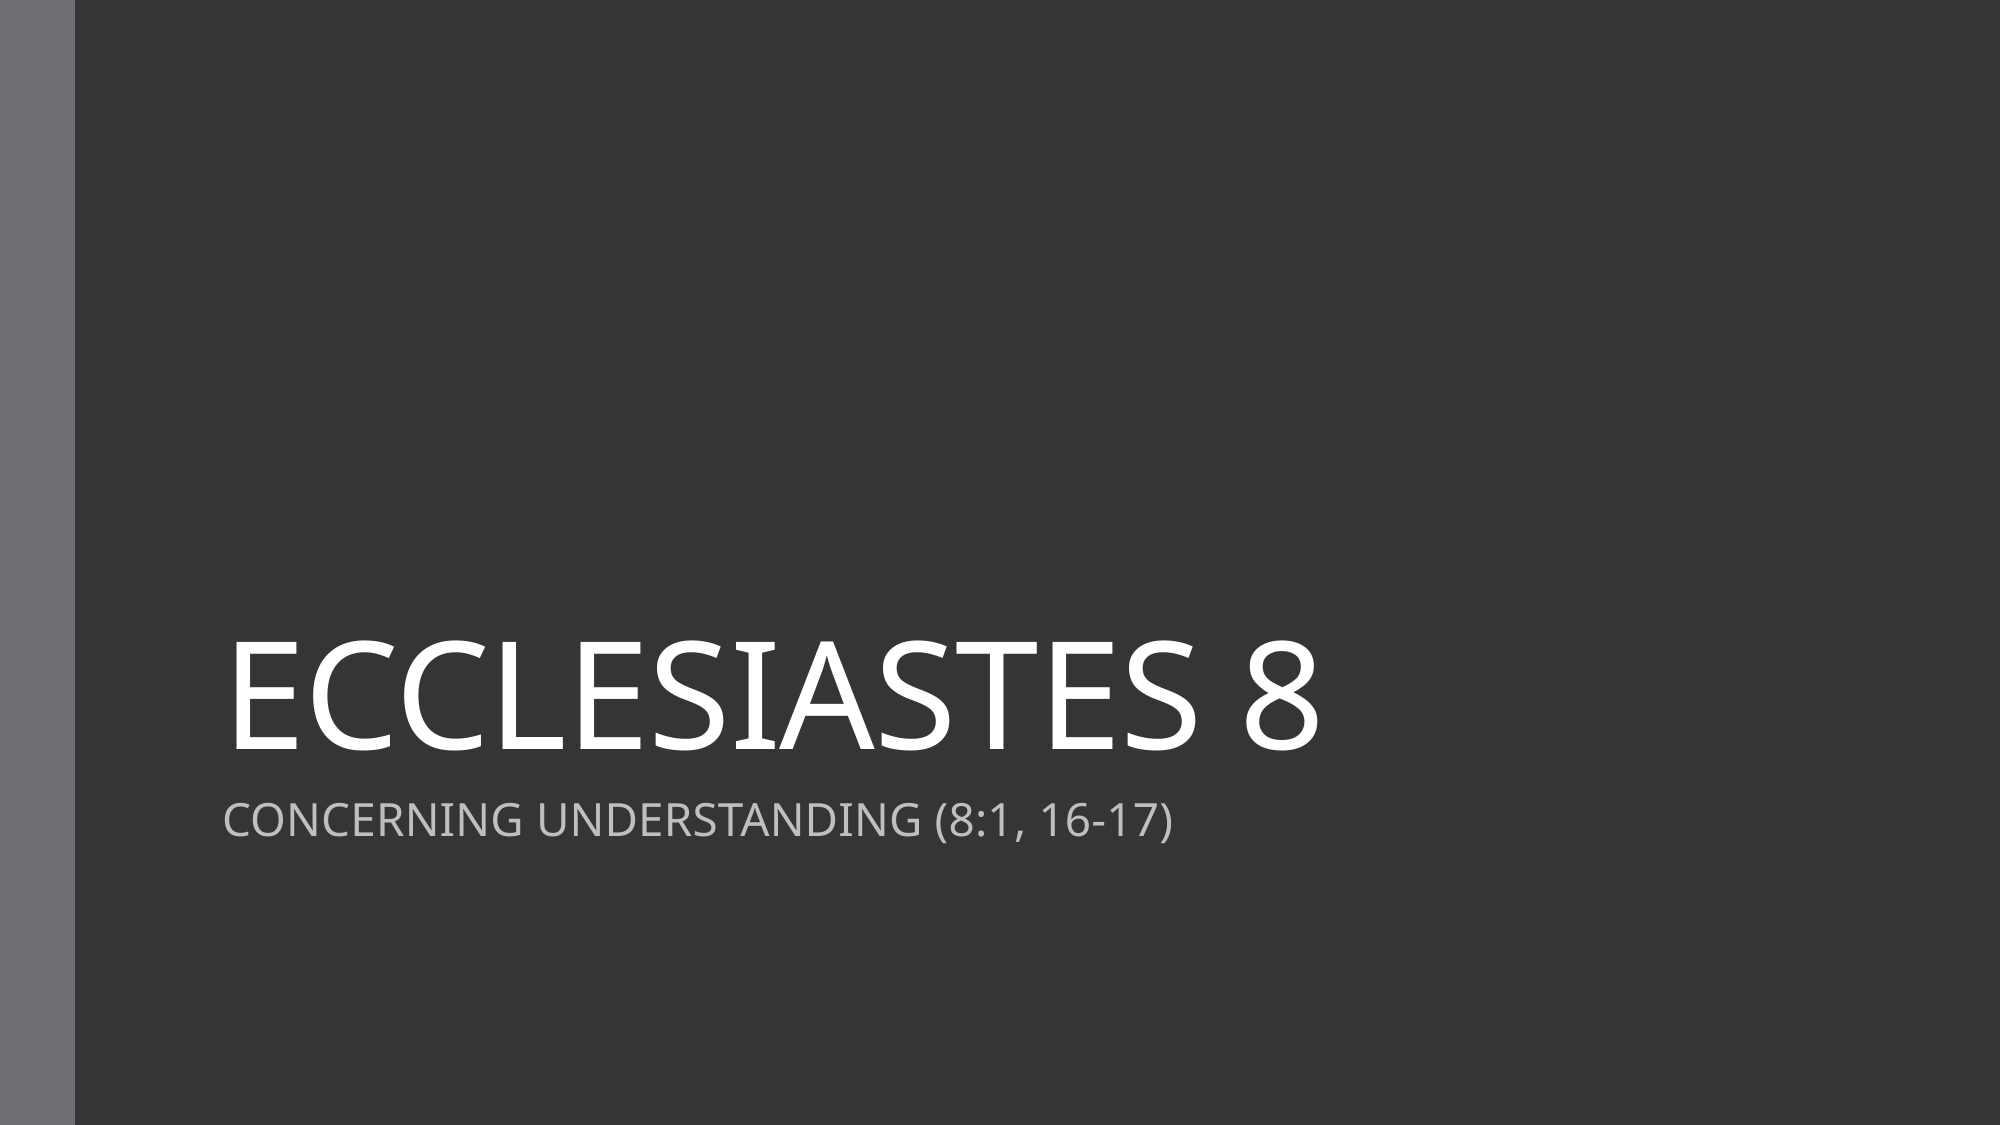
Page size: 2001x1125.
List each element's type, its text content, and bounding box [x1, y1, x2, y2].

title ECCLESIASTES 8 [206, 124, 1752, 787]
subtitle CONCERNING UNDERSTANDING (8:1, 16-17) [206, 787, 1752, 1066]
